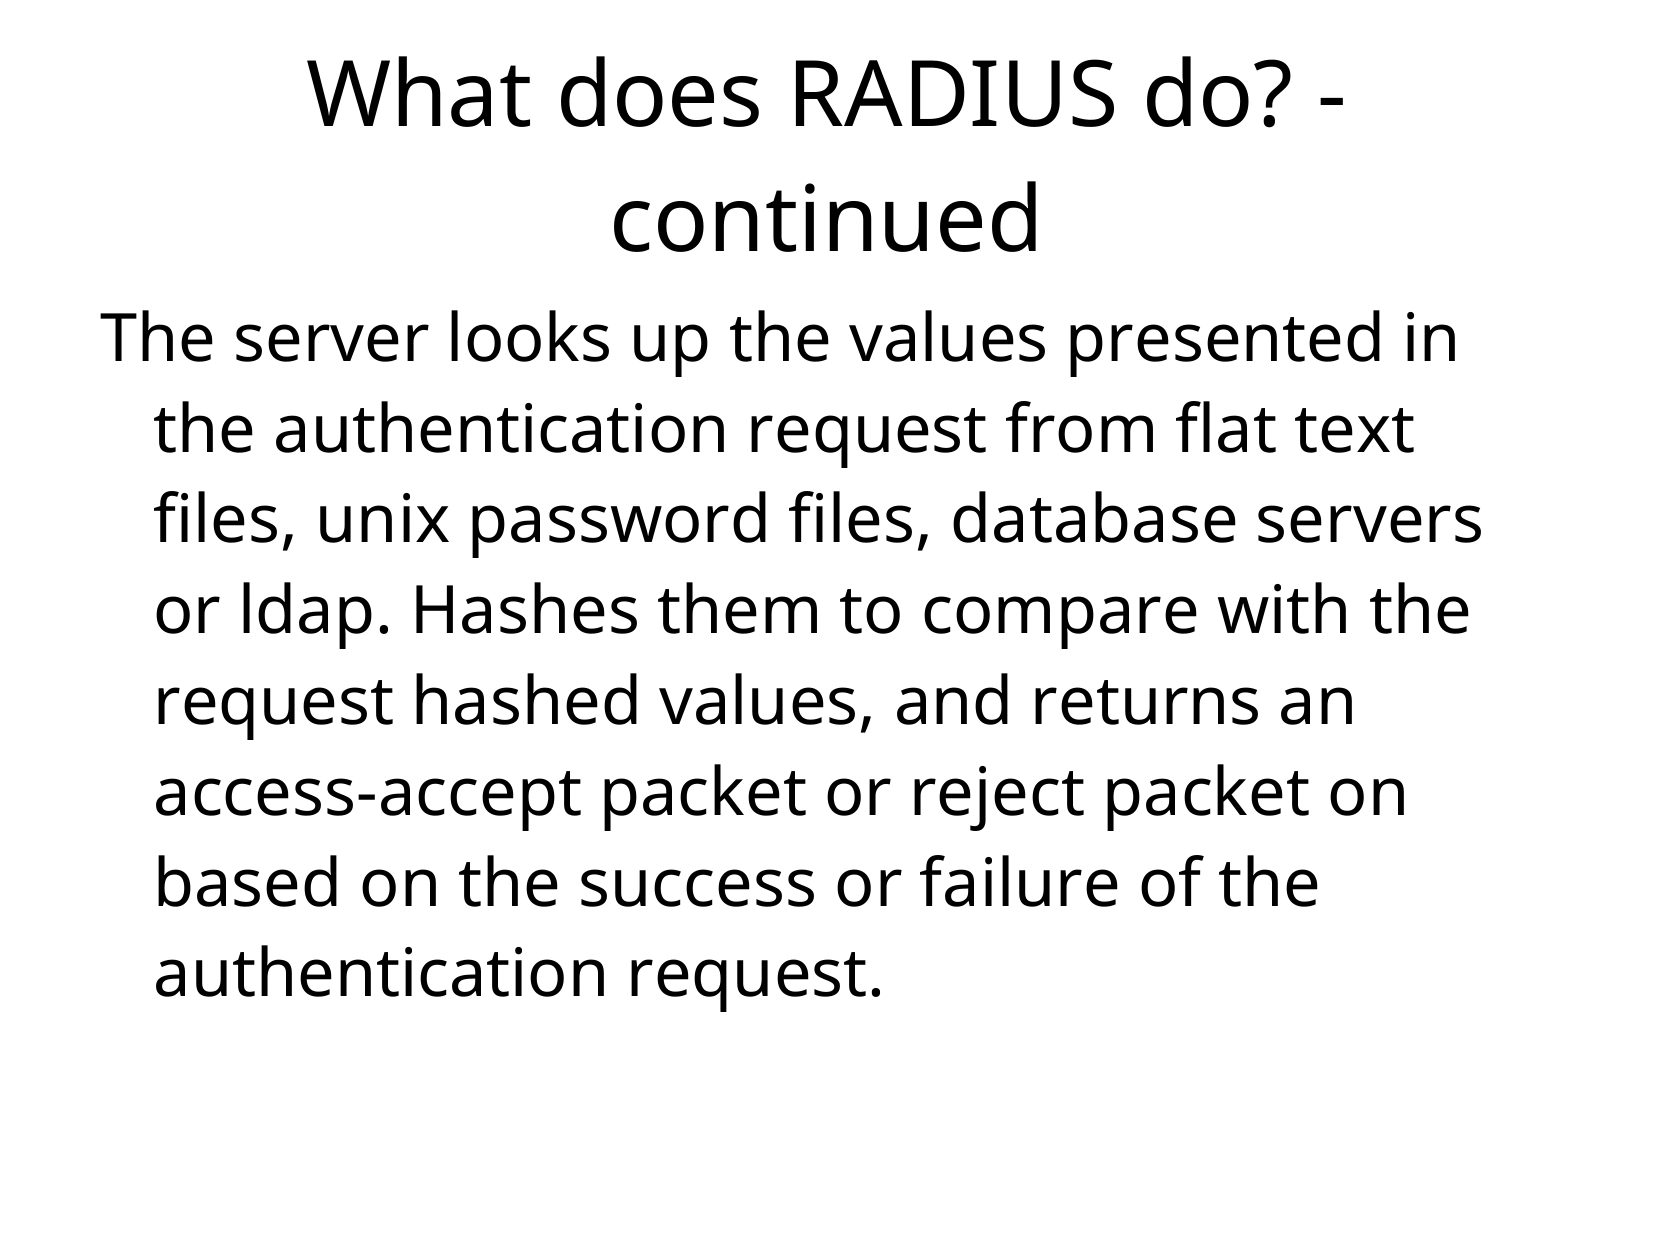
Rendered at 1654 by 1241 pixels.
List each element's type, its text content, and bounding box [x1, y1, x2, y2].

list The server looks up the values presented in the authentication request from flat text files, unix password files, database servers or ldap. Hashes them to compare with the request hashed values, and returns an access-accept packet or reject packet on based on the success or failure of the authentication request. [82, 290, 1571, 1109]
title What does RADIUS do? - continued [82, 49, 1571, 257]
